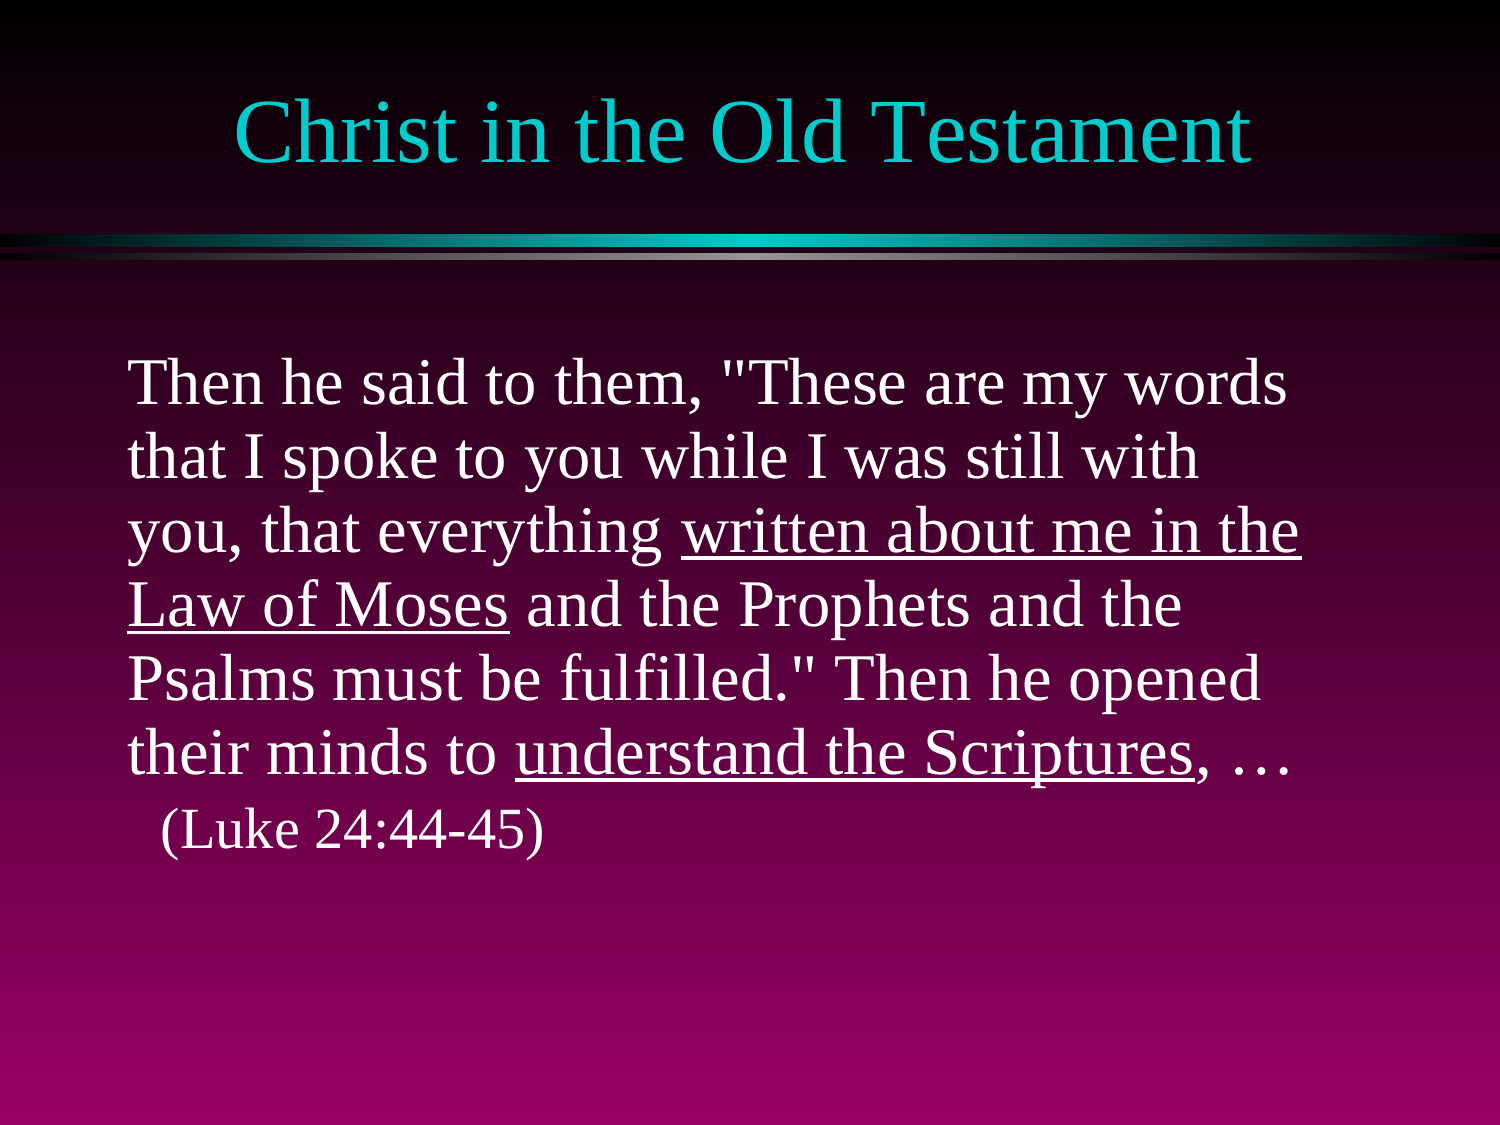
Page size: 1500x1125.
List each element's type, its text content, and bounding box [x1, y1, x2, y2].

title Christ in the Old Testament [112, 107, 1388, 281]
text_box Then he said to them, "These are my words that I spoke to you while I was still with you, that everything written about me in the Law of Moses and the Prophets and the Psalms must be fulfilled." Then he opened their minds to understand the Scriptures, … (Luke 24:44-45) [112, 337, 1351, 871]
